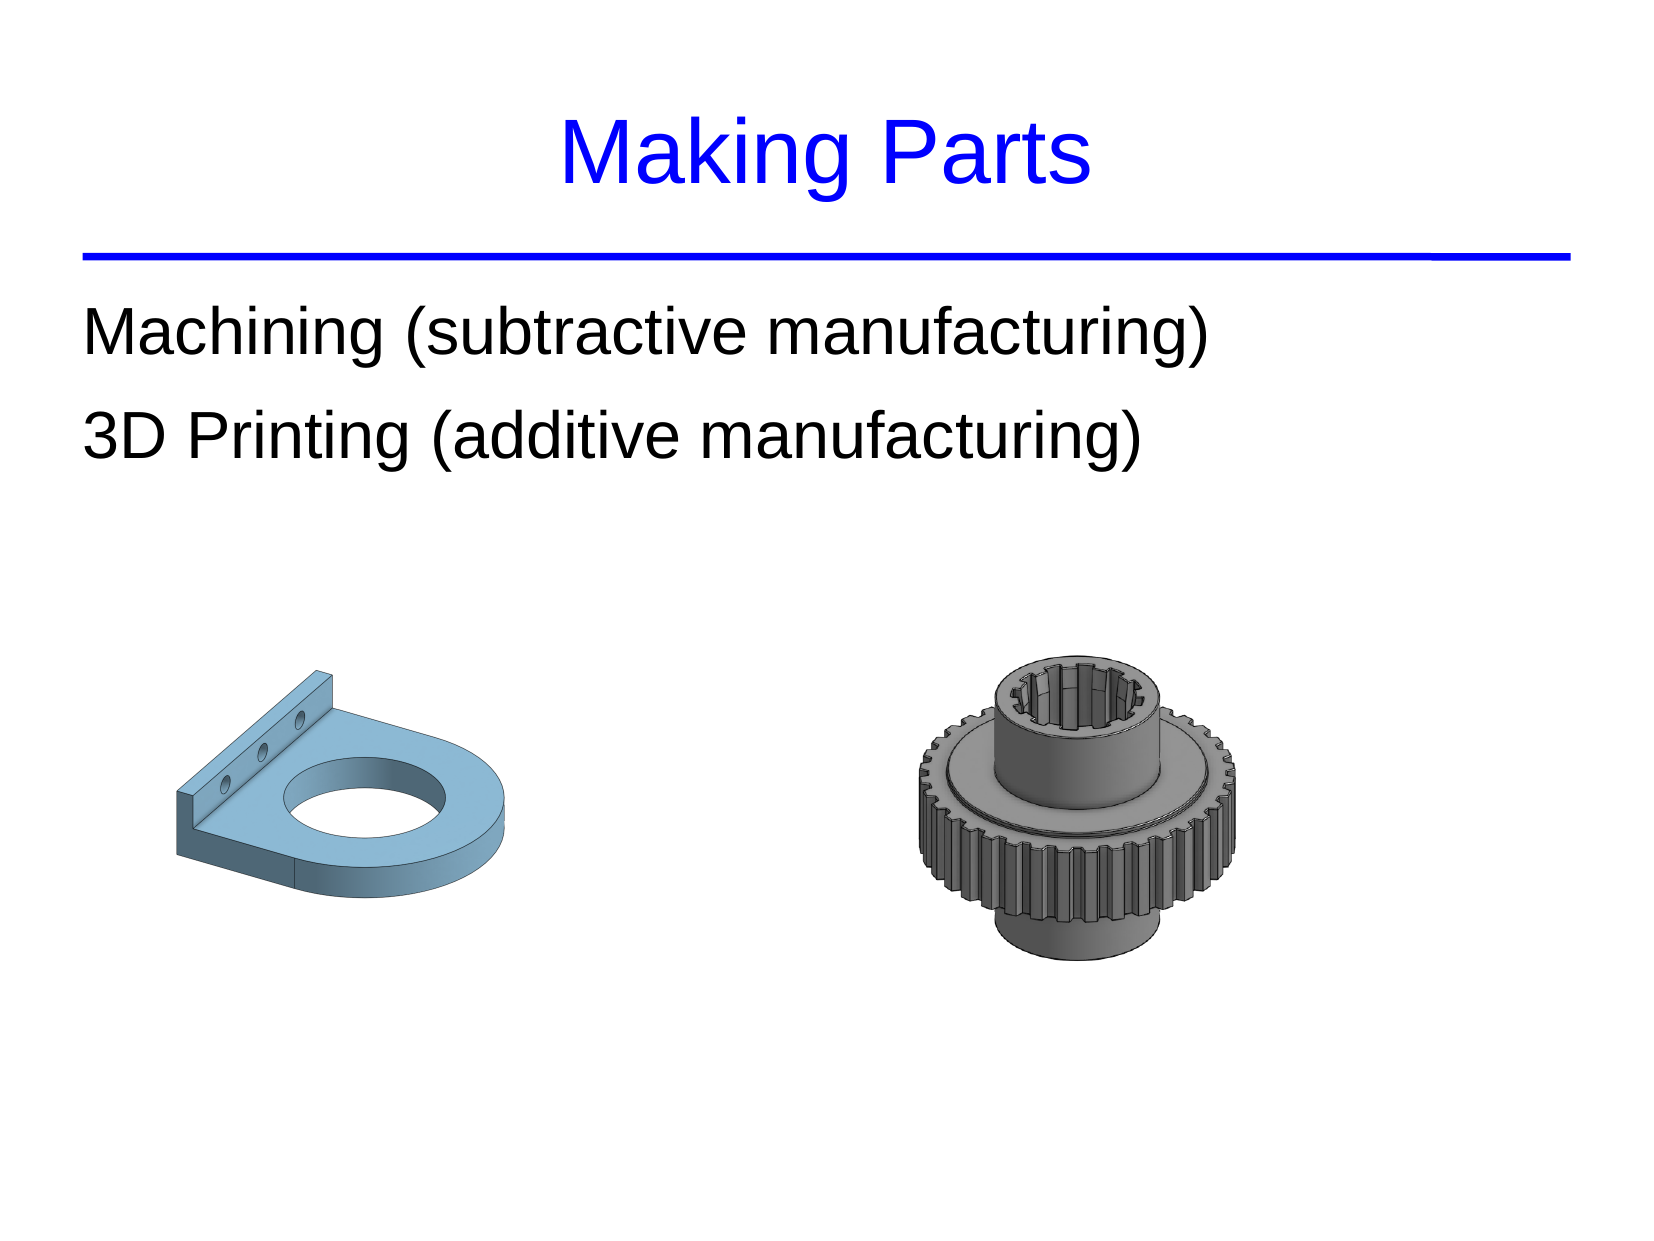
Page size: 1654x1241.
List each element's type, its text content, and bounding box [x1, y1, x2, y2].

title Making Parts [82, 49, 1571, 256]
list Machining (subtractive manufacturing) 3D Printing (additive manufacturing) [82, 290, 1571, 1009]
picture [885, 640, 1261, 976]
picture [150, 653, 526, 916]
